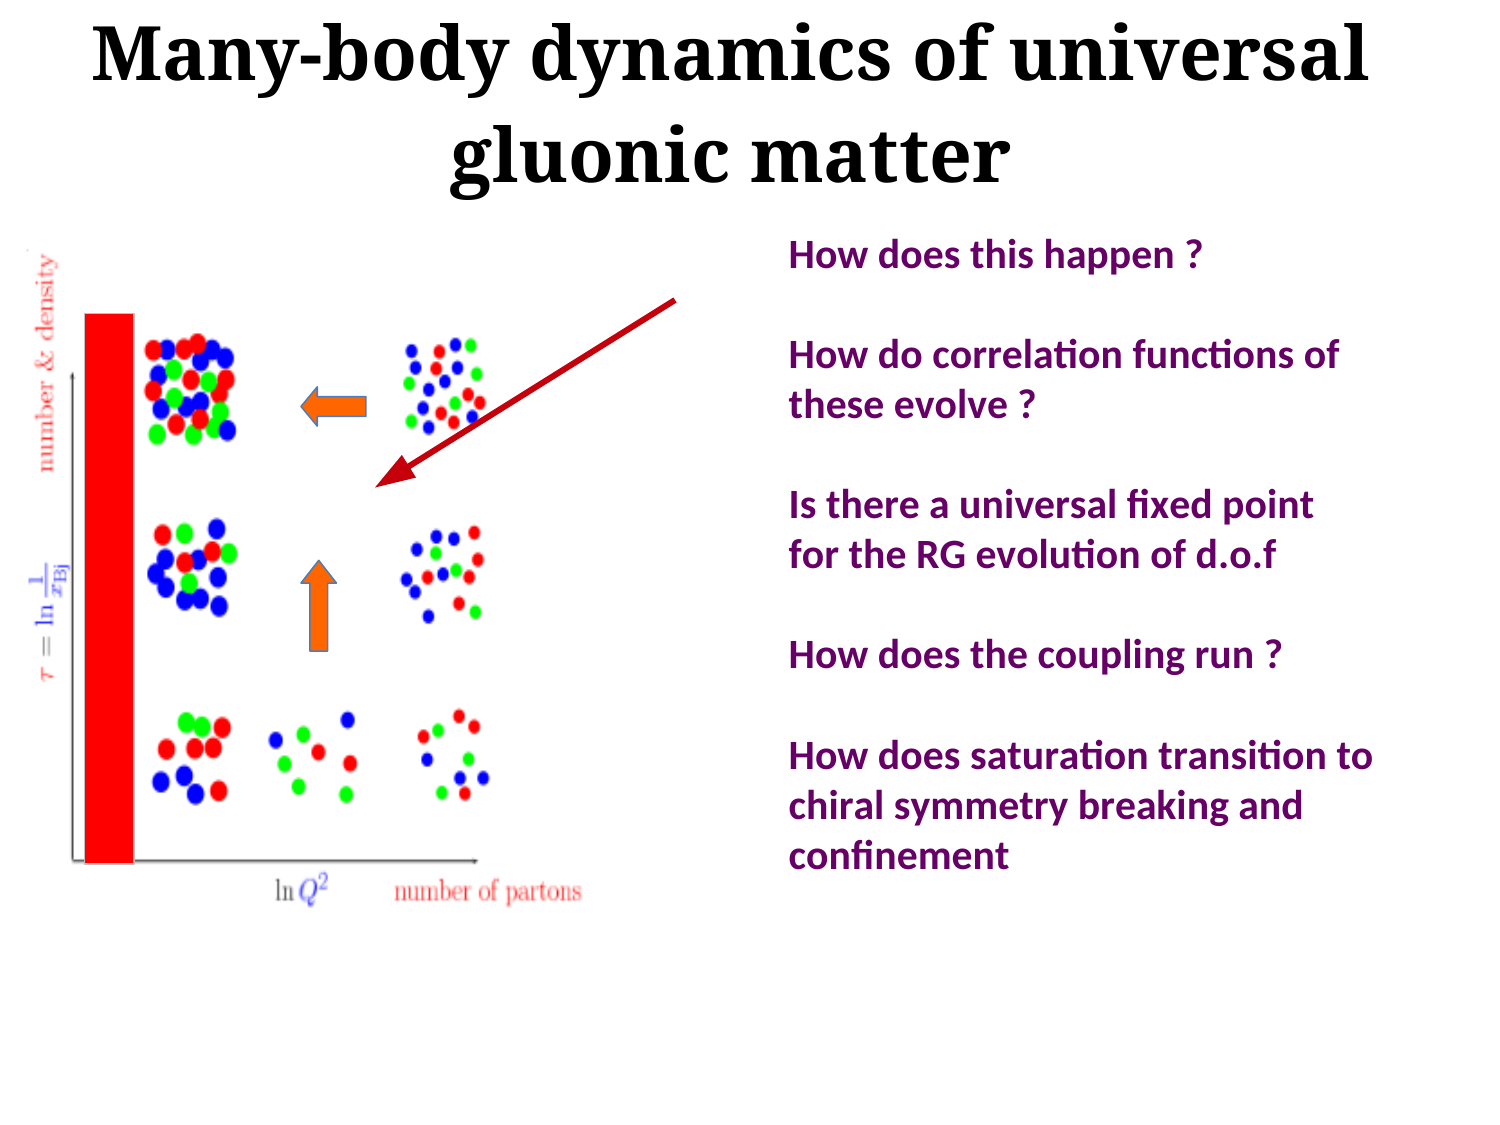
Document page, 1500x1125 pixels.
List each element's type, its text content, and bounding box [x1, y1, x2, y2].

picture [0, 226, 676, 938]
text_box [301, 386, 366, 427]
text_box [301, 560, 337, 652]
text_box [84, 313, 134, 865]
text_box Many-body dynamics of universal gluonic matter [0, 16, 1463, 188]
text_box How does this happen ? How do correlation functions of these evolve ? Is there a universal fixed point for the RG evolution of d.o.f How does the coupling run ? How does saturation transition to chiral symmetry breaking and confinement [774, 219, 1389, 885]
